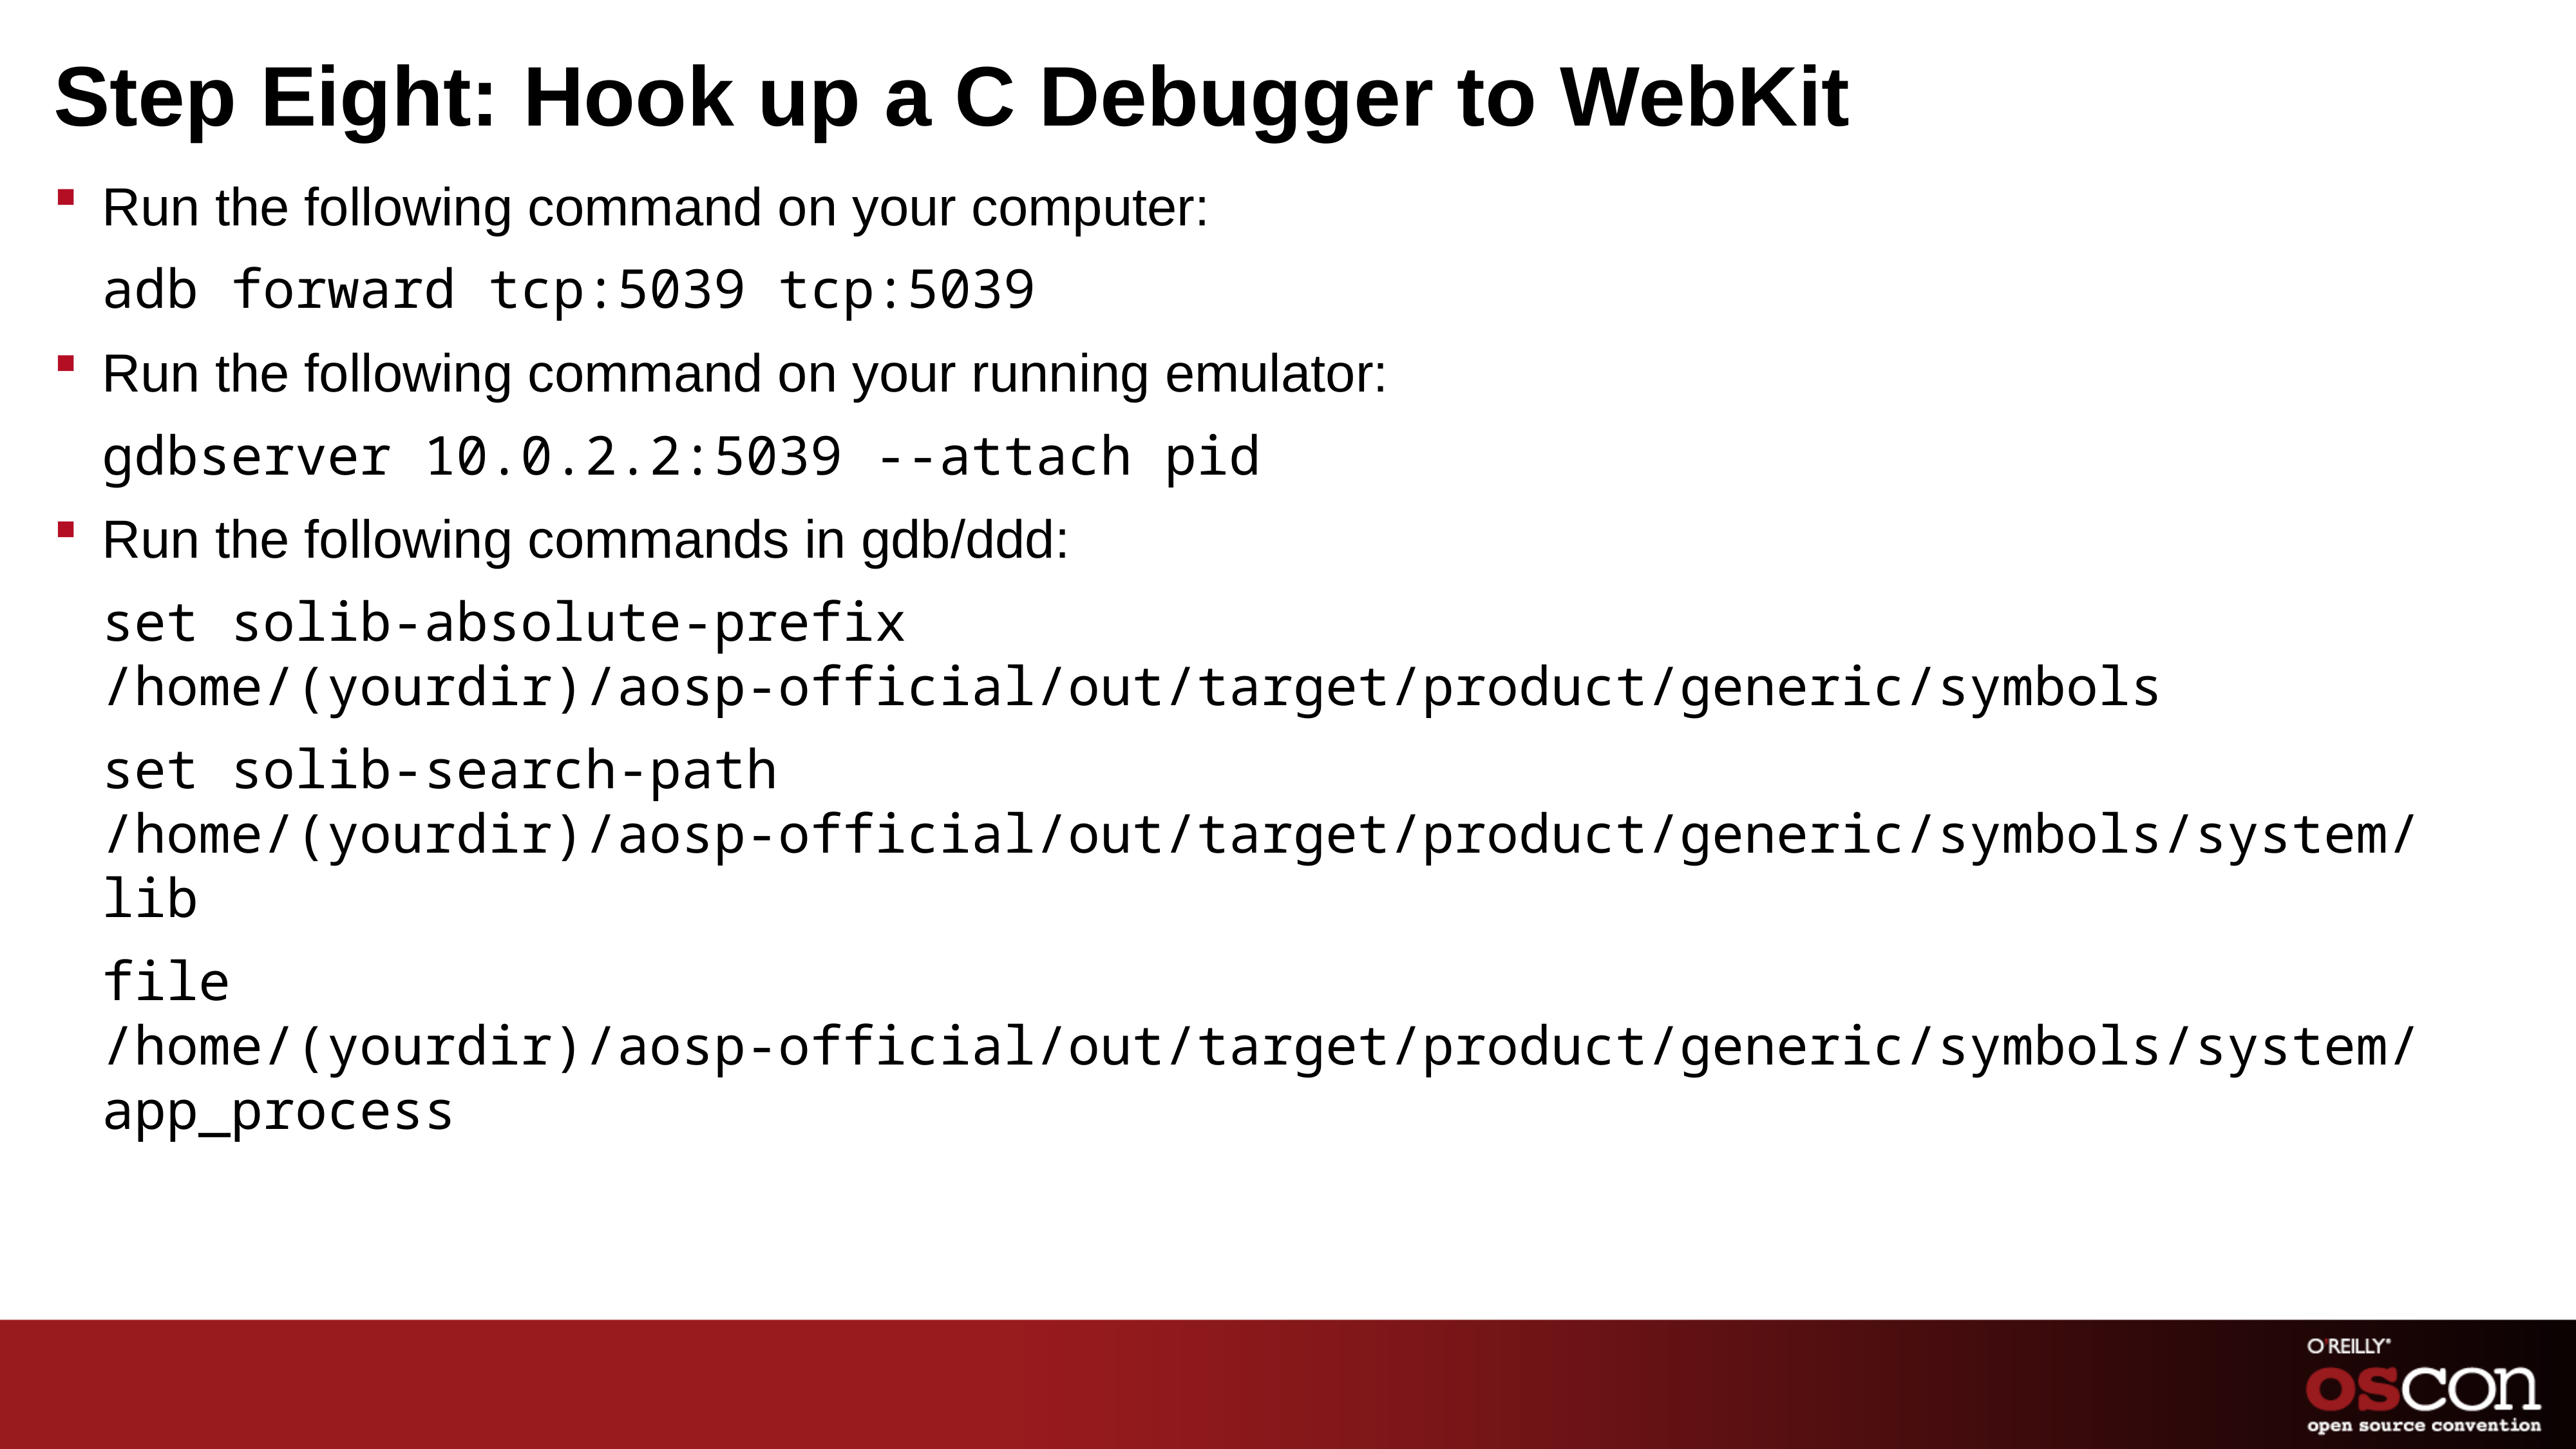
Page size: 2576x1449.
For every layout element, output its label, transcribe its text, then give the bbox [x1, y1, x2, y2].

picture [0, 0, 2576, 1449]
title Step Eight: Hook up a C Debugger to WebKit [48, 17, 2514, 166]
list Run the following command on your computer: adb forward tcp:5039 tcp:5039 Run the following command on your running emulator: gdbserver 10.0.2.2:5039 --attach pid Run the following commands in gdb/ddd: set solib-absolute-prefix /home/(yourdir)/aosp-official/out/target/product/generic/symbols set solib-search-path /home/(yourdir)/aosp-official/out/target/product/generic/symbols/system/lib file /home/(yourdir)/aosp-official/out/target/product/generic/symbols/system/app_process [48, 166, 2514, 1135]
